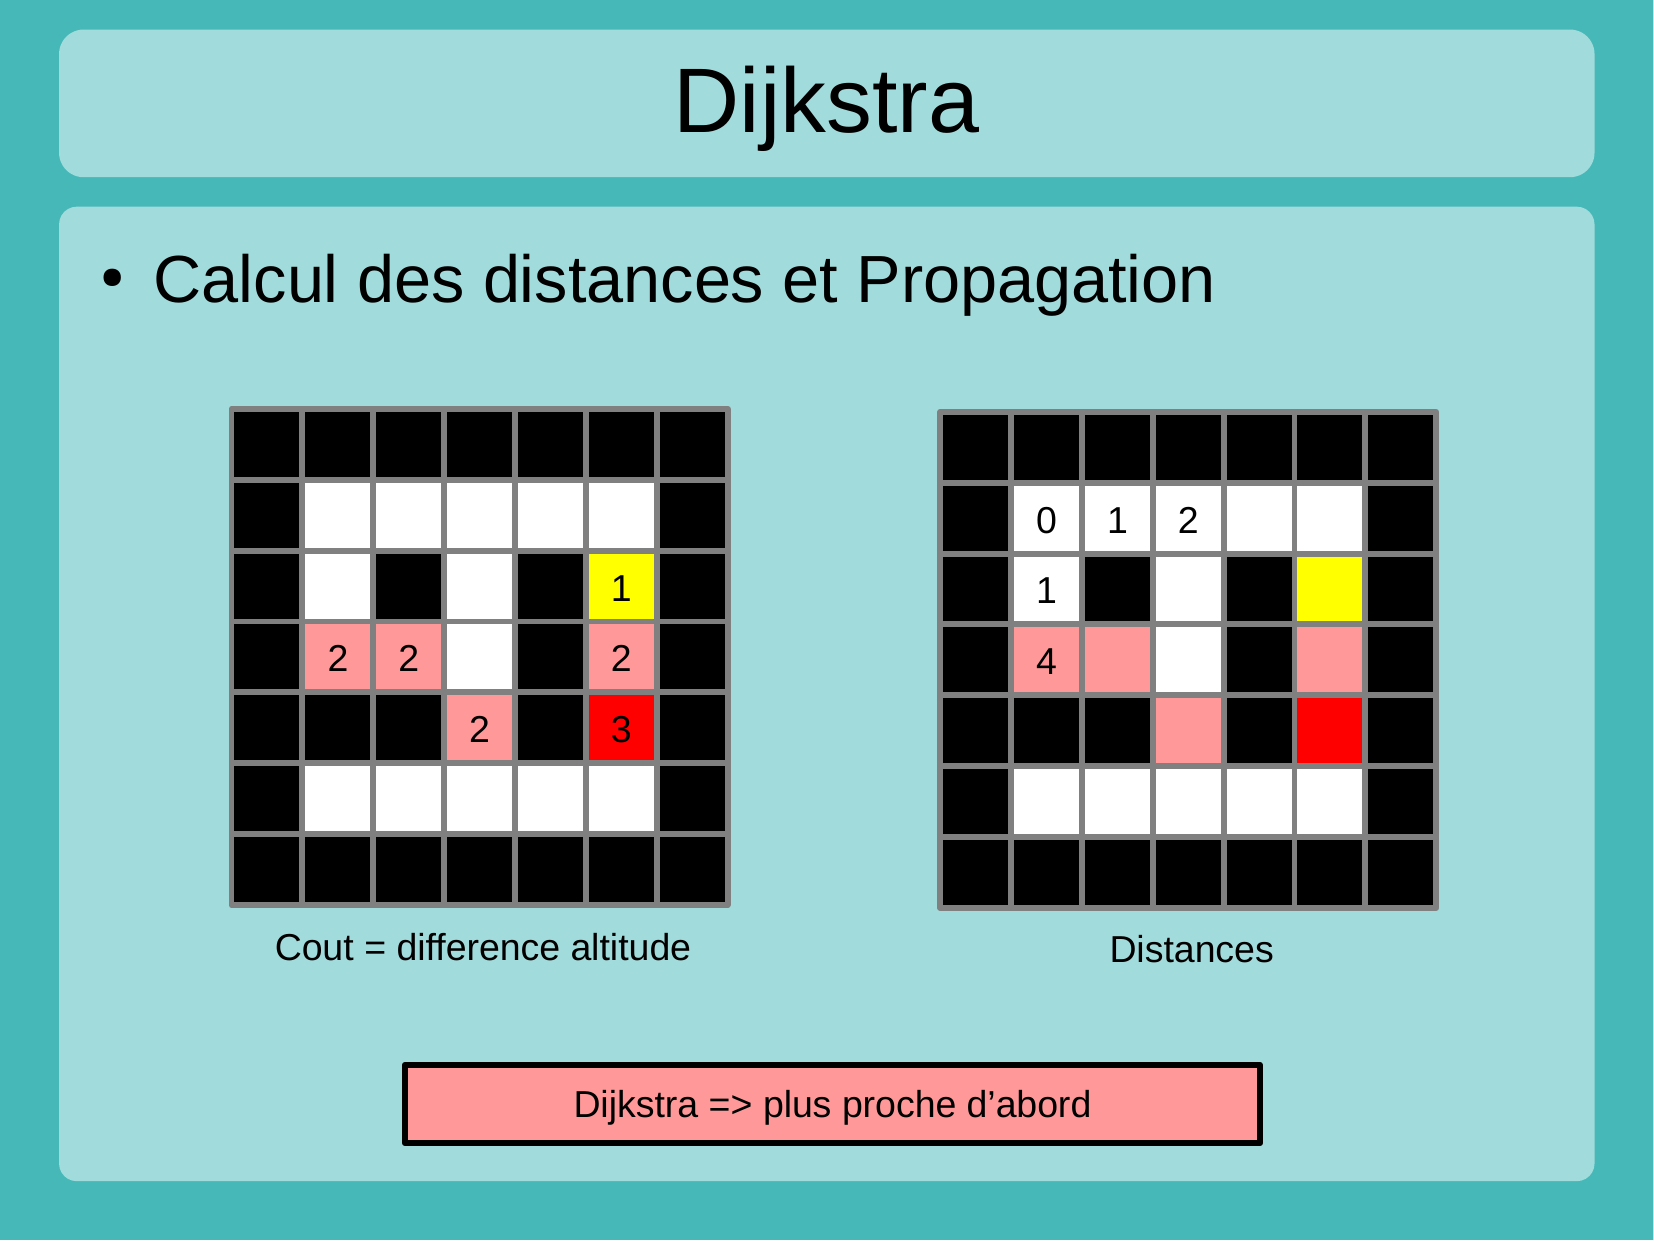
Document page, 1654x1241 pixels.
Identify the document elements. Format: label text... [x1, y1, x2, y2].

text_box 4 [1011, 624, 1082, 695]
text_box 2 [1152, 482, 1223, 553]
text_box 3 [585, 692, 657, 763]
text_box 2 [302, 621, 374, 692]
text_box Distances [911, 921, 1473, 979]
text_box 1 [1011, 553, 1082, 624]
text_box Dijkstra => plus proche d’abord [405, 1065, 1261, 1144]
text_box 1 [1082, 482, 1152, 553]
text_box 2 [444, 692, 514, 763]
title Dijkstra [0, 41, 1654, 160]
text_box 2 [585, 621, 657, 692]
list Calcul des distances et Propagation [82, 242, 1571, 962]
text_box 0 [1011, 482, 1082, 553]
text_box 2 [374, 621, 444, 692]
text_box Cout = difference altitude [202, 918, 764, 976]
text_box [231, 408, 728, 905]
text_box 1 [585, 550, 657, 621]
text_box [940, 411, 1437, 908]
